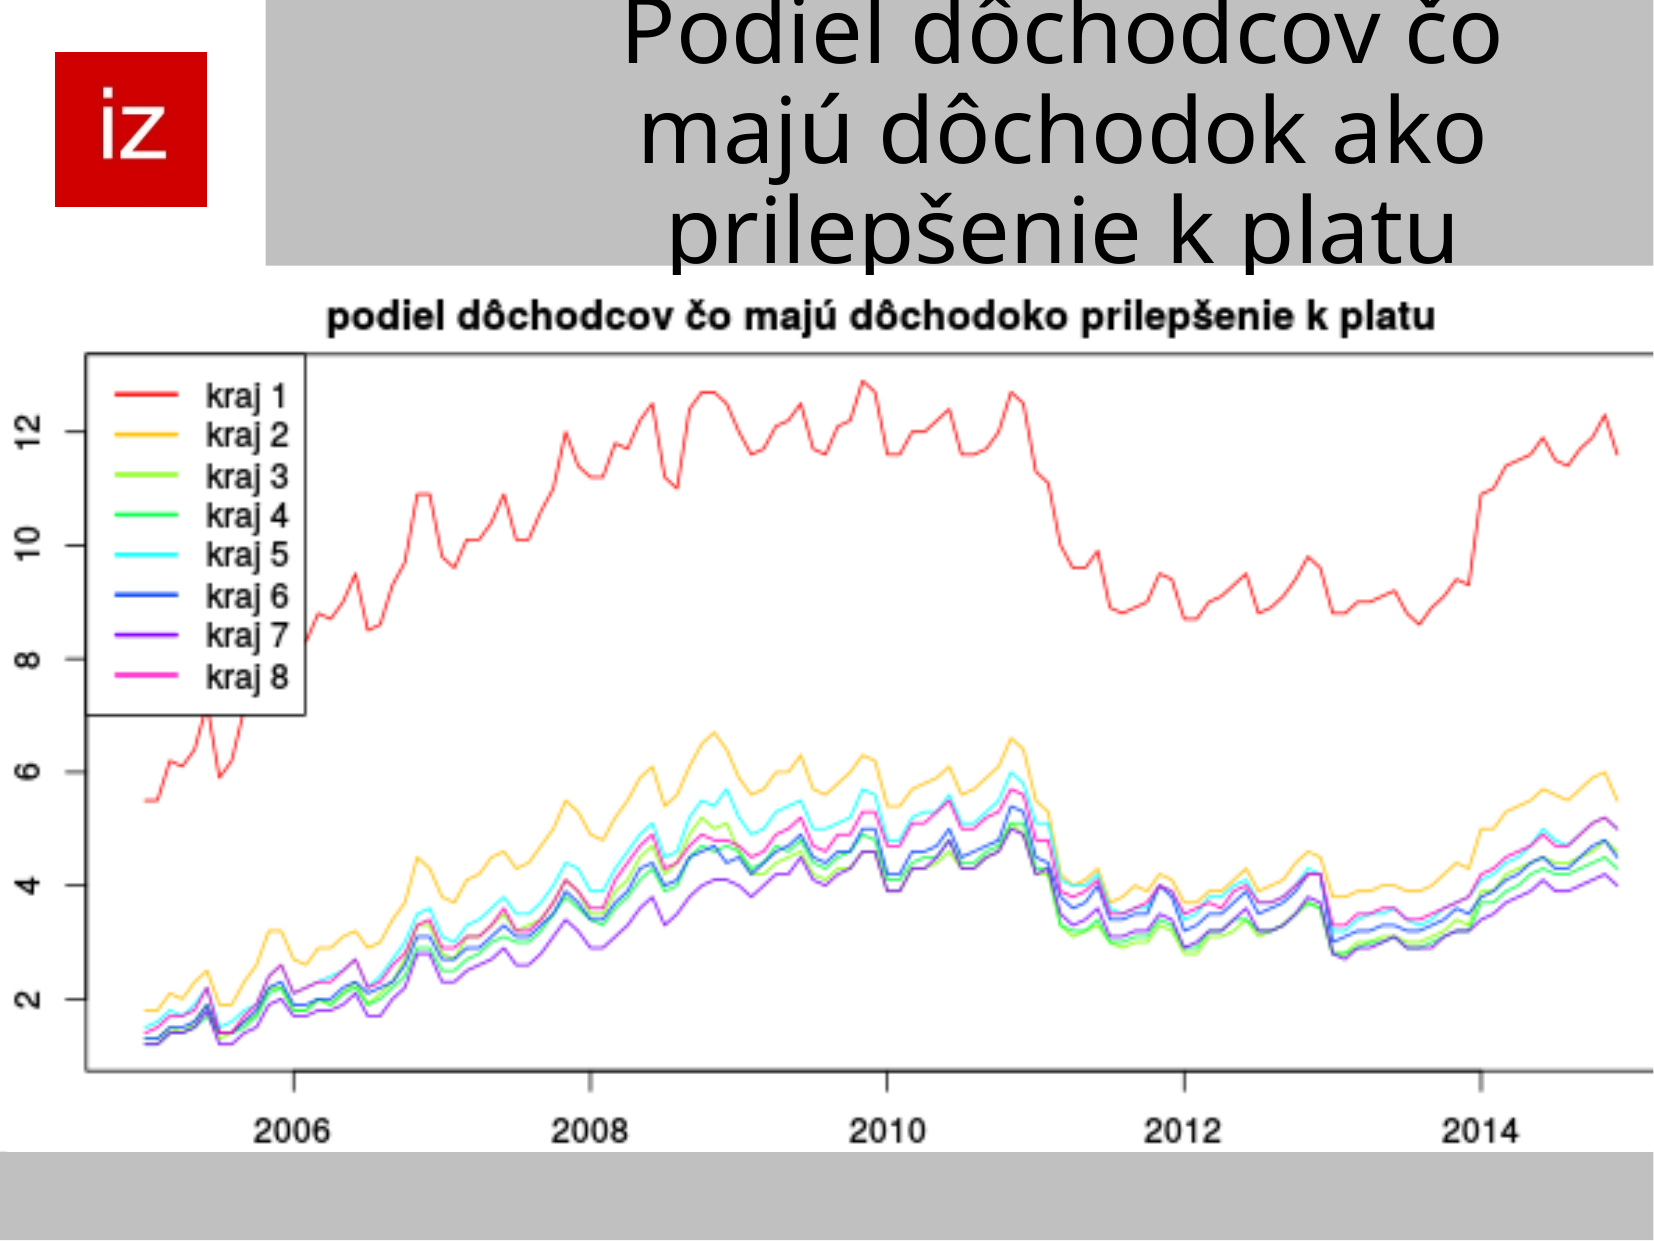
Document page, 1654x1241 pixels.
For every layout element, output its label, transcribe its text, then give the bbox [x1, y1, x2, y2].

title Podiel dôchodcov čo majú dôchodok ako prilepšenie k platu [561, 1, 1565, 265]
picture [55, 52, 207, 207]
picture [7, 275, 1654, 1152]
